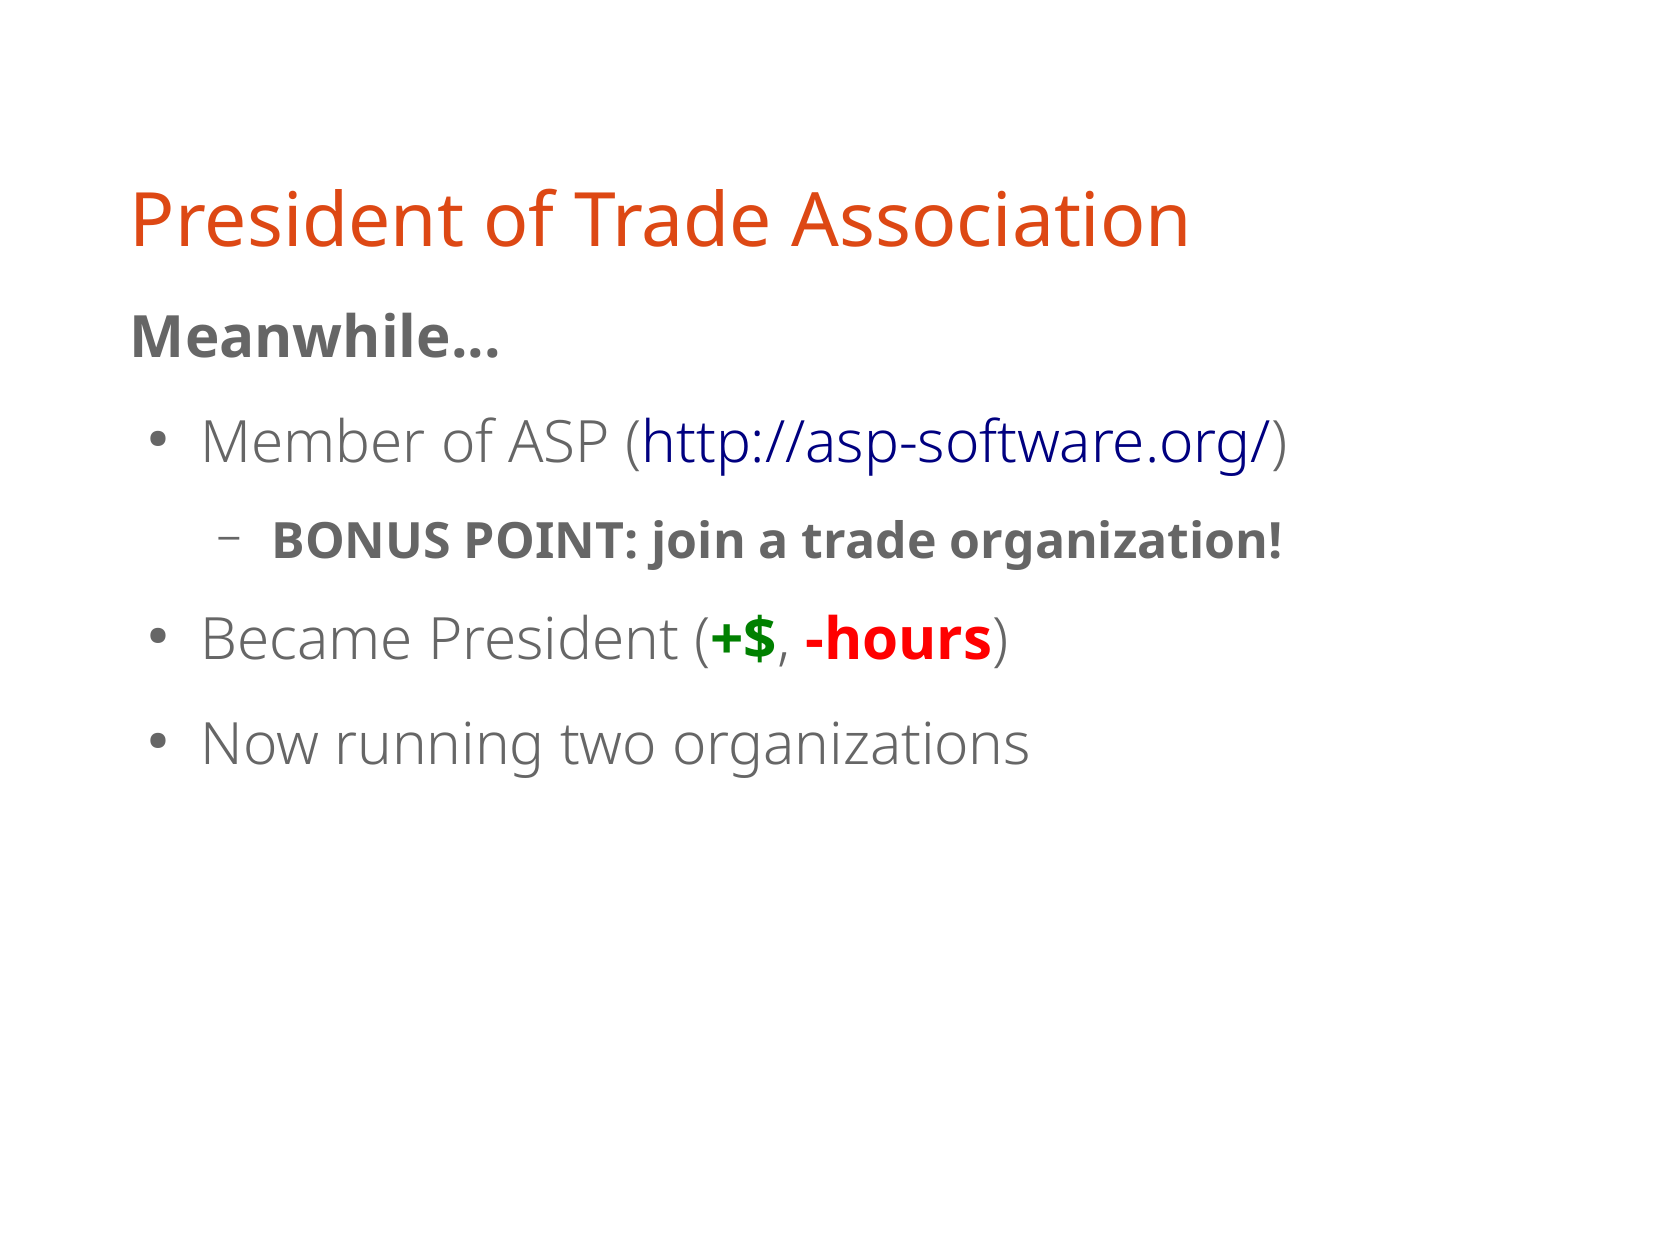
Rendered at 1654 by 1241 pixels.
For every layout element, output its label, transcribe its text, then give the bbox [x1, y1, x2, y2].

list Meanwhile... Member of ASP (http://asp-software.org/) BONUS POINT: join a trade organization! Became President (+$, -hours) Now running two organizations [129, 295, 1518, 1010]
title President of Trade Association [129, 153, 1518, 281]
